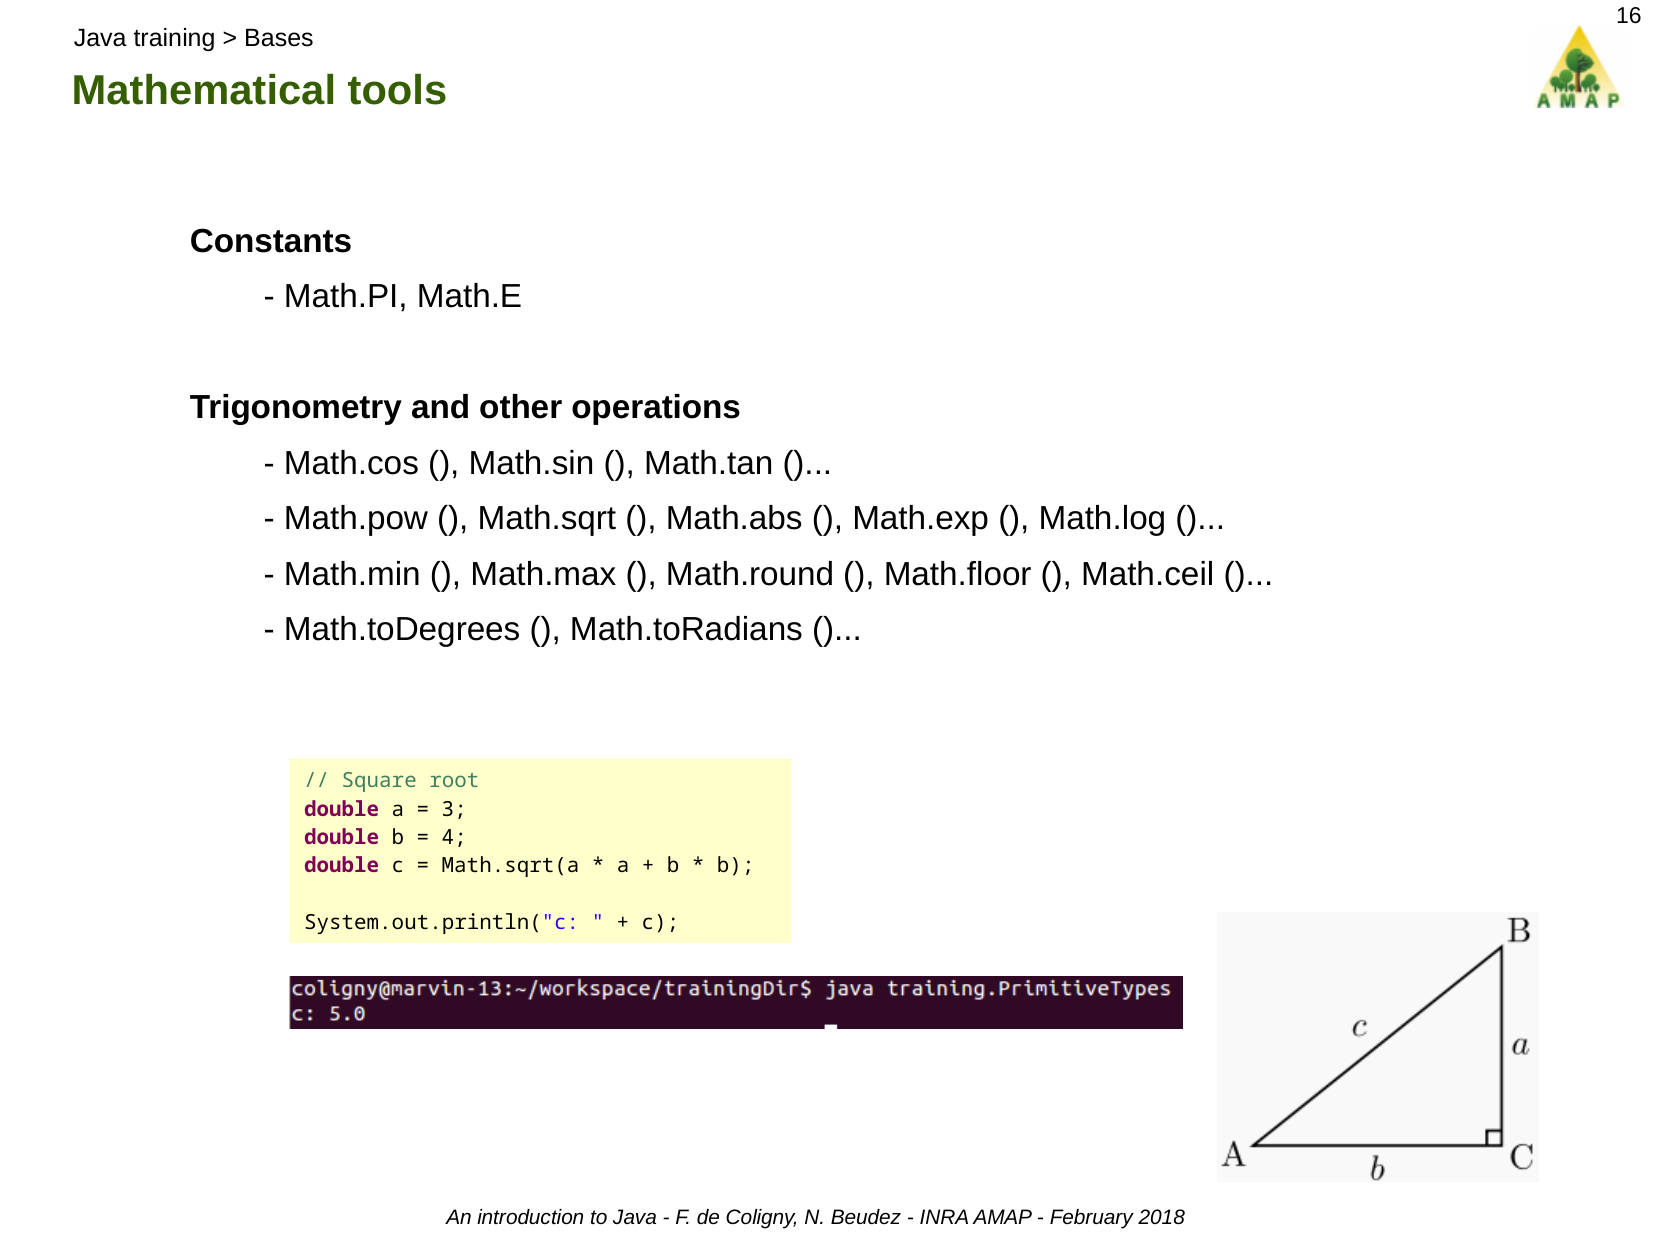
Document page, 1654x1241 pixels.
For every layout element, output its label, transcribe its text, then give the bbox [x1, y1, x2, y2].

picture [289, 976, 1183, 1029]
text_box Mathematical tools [56, 59, 1120, 121]
text_box // Square root double a = 3; double b = 4; double c = Math.sqrt(a * a + b * b); System.out.println("c: " + c); [289, 758, 792, 942]
text_box Constants - Math.PI, Math.E Trigonometry and other operations - Math.cos (), Math.sin (), Math.tan ()... - Math.pow (), Math.sqrt (), Math.abs (), Math.exp (), Math.log ()... - Math.min (), Math.max (), Math.round (), Math.floor (), Math.ceil ()... - Math.toDegrees (), Math.toRadians ()... [175, 196, 1628, 643]
picture [1217, 912, 1539, 1182]
picture [1533, 25, 1627, 108]
text_box Java training > Bases [59, 16, 1004, 60]
